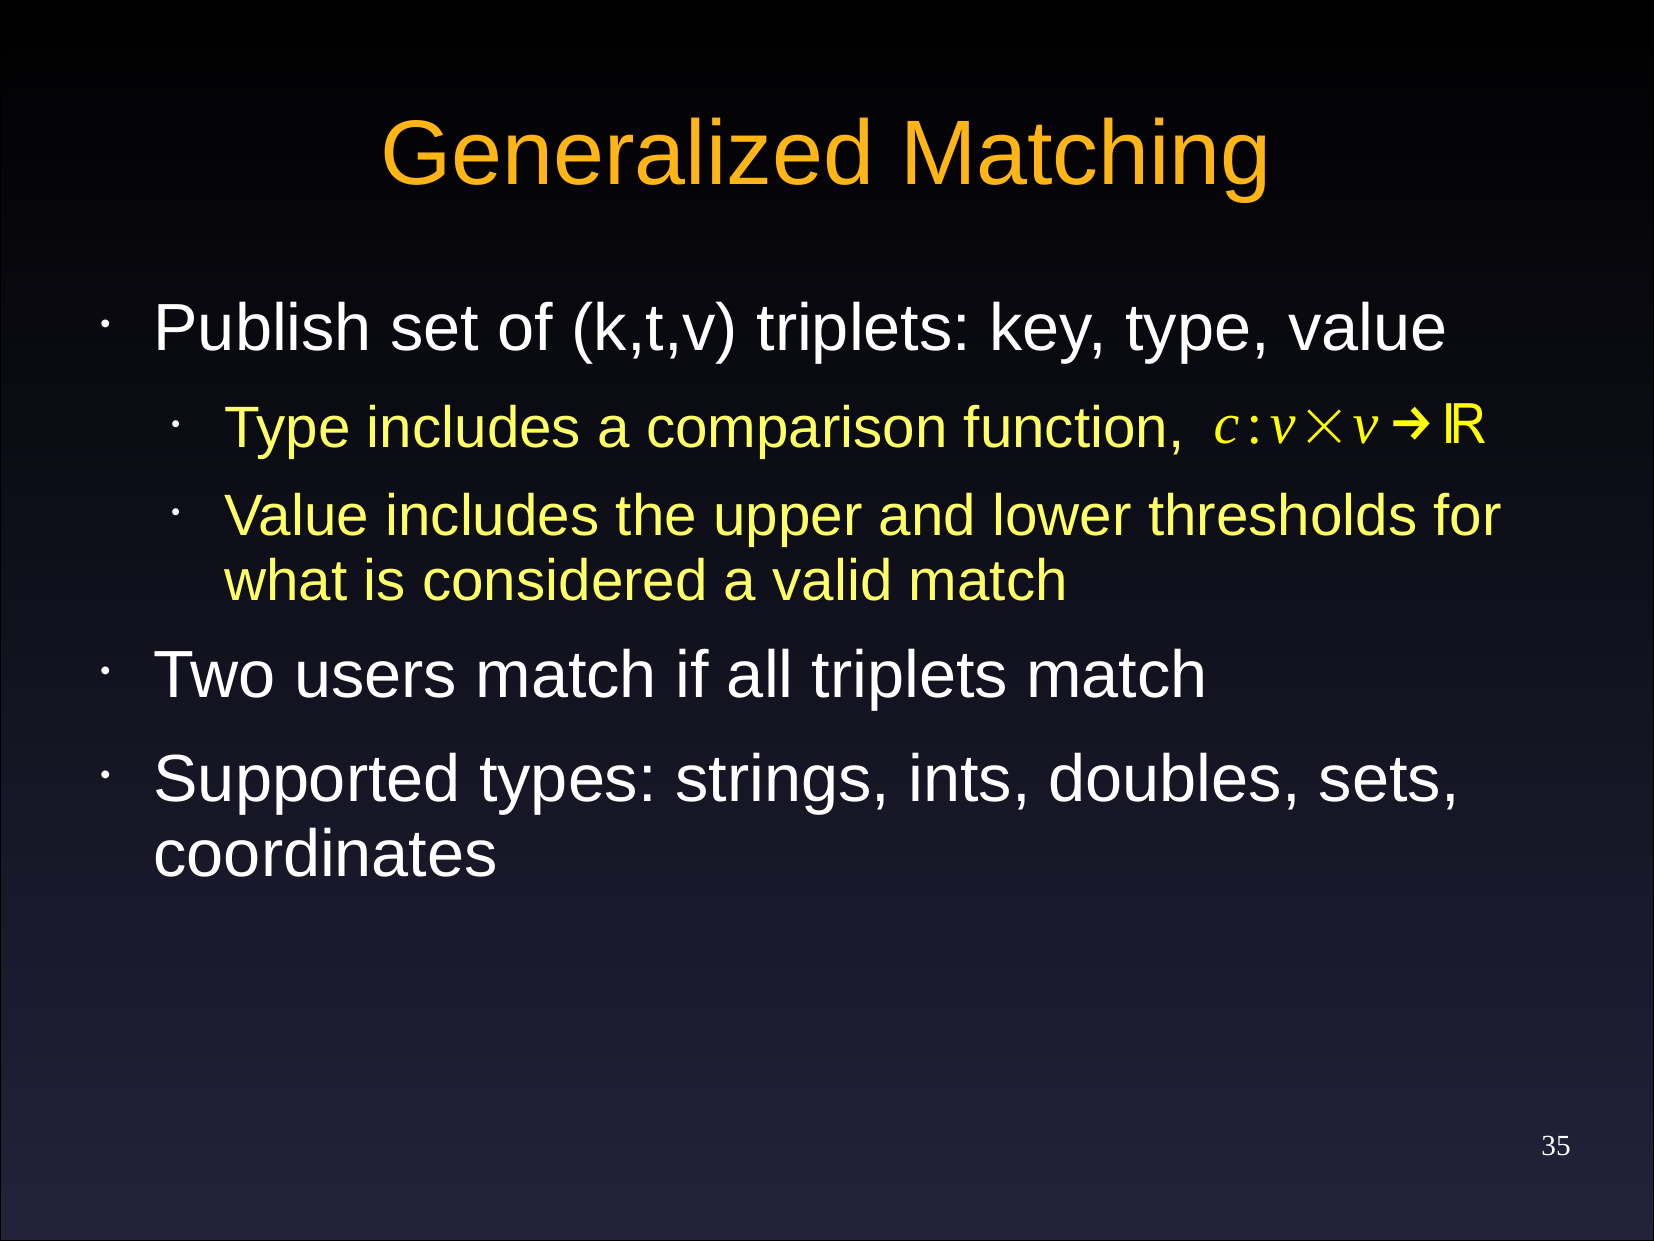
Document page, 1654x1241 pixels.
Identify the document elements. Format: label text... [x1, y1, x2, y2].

title Generalized Matching [82, 49, 1571, 257]
list Publish set of (k,t,v) triplets: key, type, value Type includes a comparison function, Value includes the upper and lower thresholds for what is considered a valid match Two users match if all triplets match Supported types: strings, ints, doubles, sets, coordinates [82, 290, 1571, 1109]
chart [1205, 391, 1494, 456]
